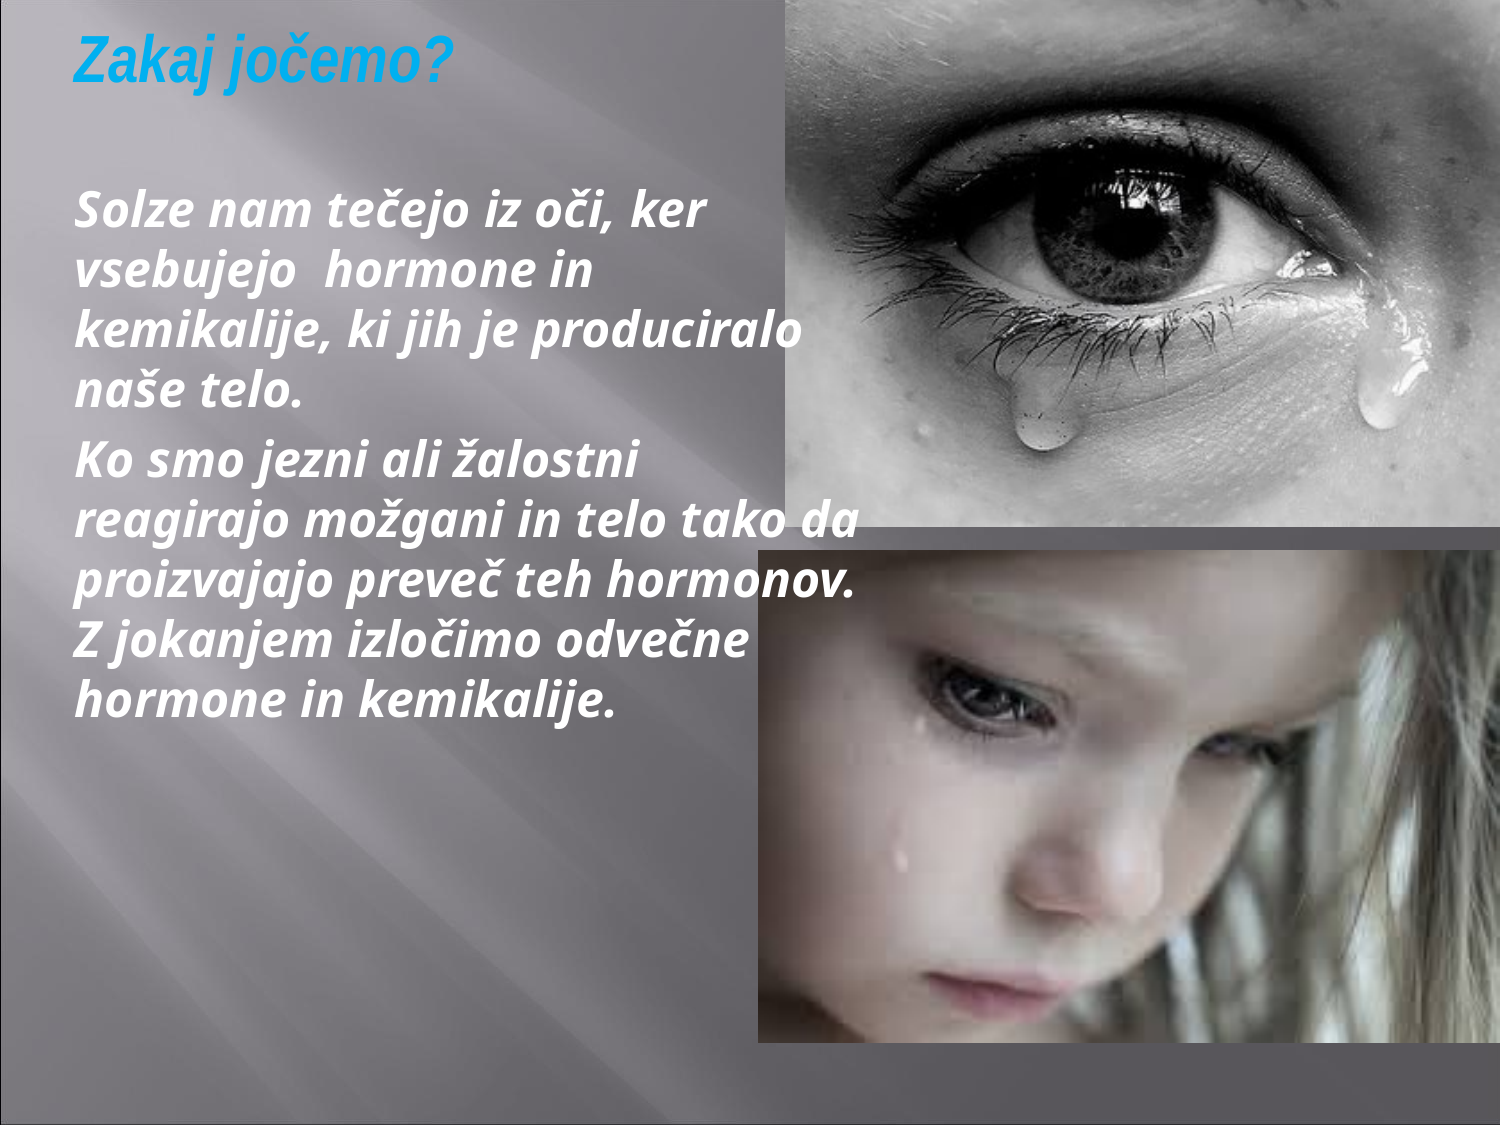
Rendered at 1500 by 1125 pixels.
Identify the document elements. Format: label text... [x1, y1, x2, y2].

picture [0, 0, 1500, 1125]
text_box Zakaj jočemo? Solze nam tečejo iz oči, ker vsebujejo hormone in kemikalije, ki jih je produciralo naše telo. Ko smo jezni ali žalostni reagirajo možgani in telo tako da proizvajajo preveč teh hormonov. Z jokanjem izločimo odvečne hormone in kemikalije. [0, 0, 882, 953]
